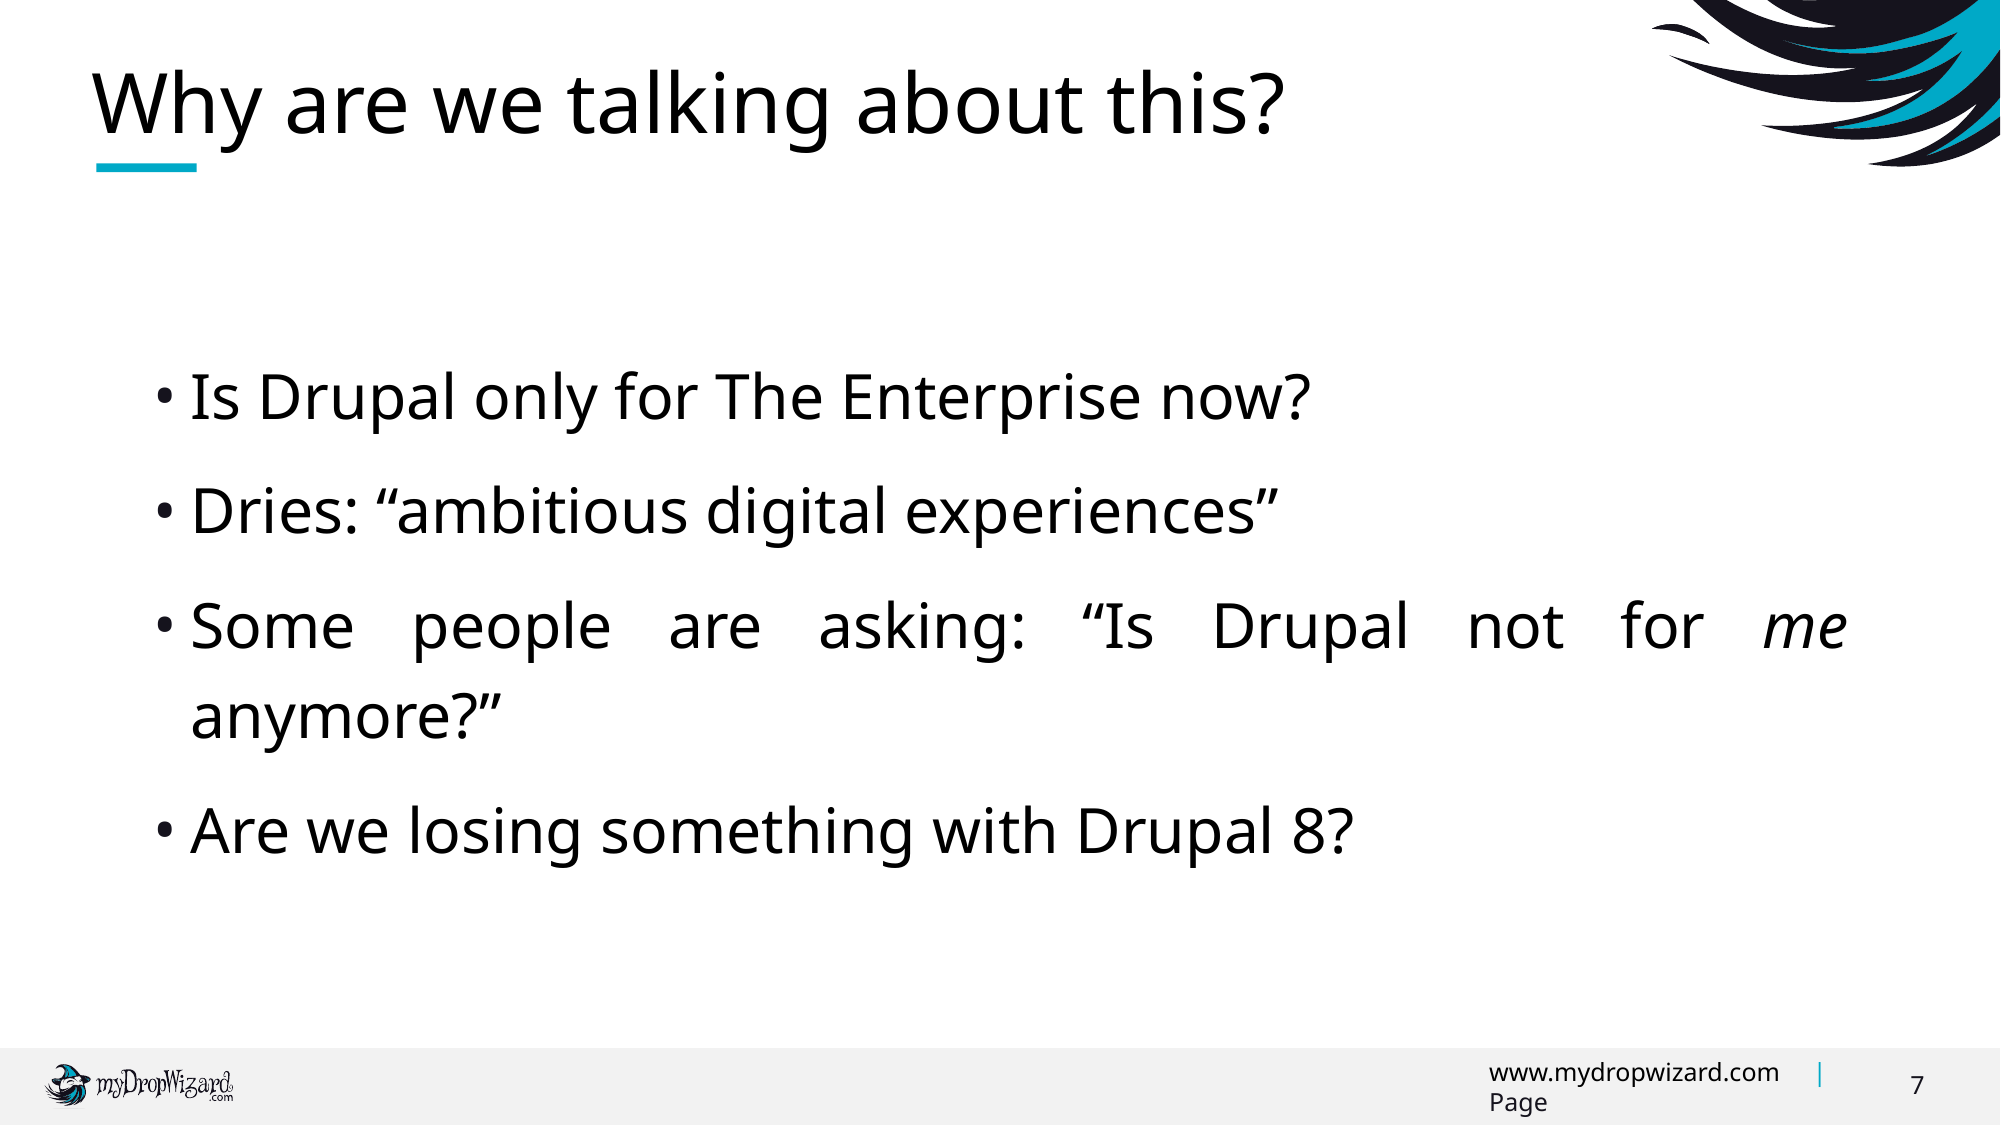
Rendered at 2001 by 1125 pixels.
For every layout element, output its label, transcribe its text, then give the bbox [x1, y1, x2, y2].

slide_number <number> [1895, 1057, 1969, 1117]
list Is Drupal only for The Enterprise now? Dries: “ambitious digital experiences” Some people are asking: “Is Drupal not for me anymore?” Are we losing something with Drupal 8? [138, 194, 1864, 1014]
title Why are we talking about this? [76, 47, 1863, 166]
